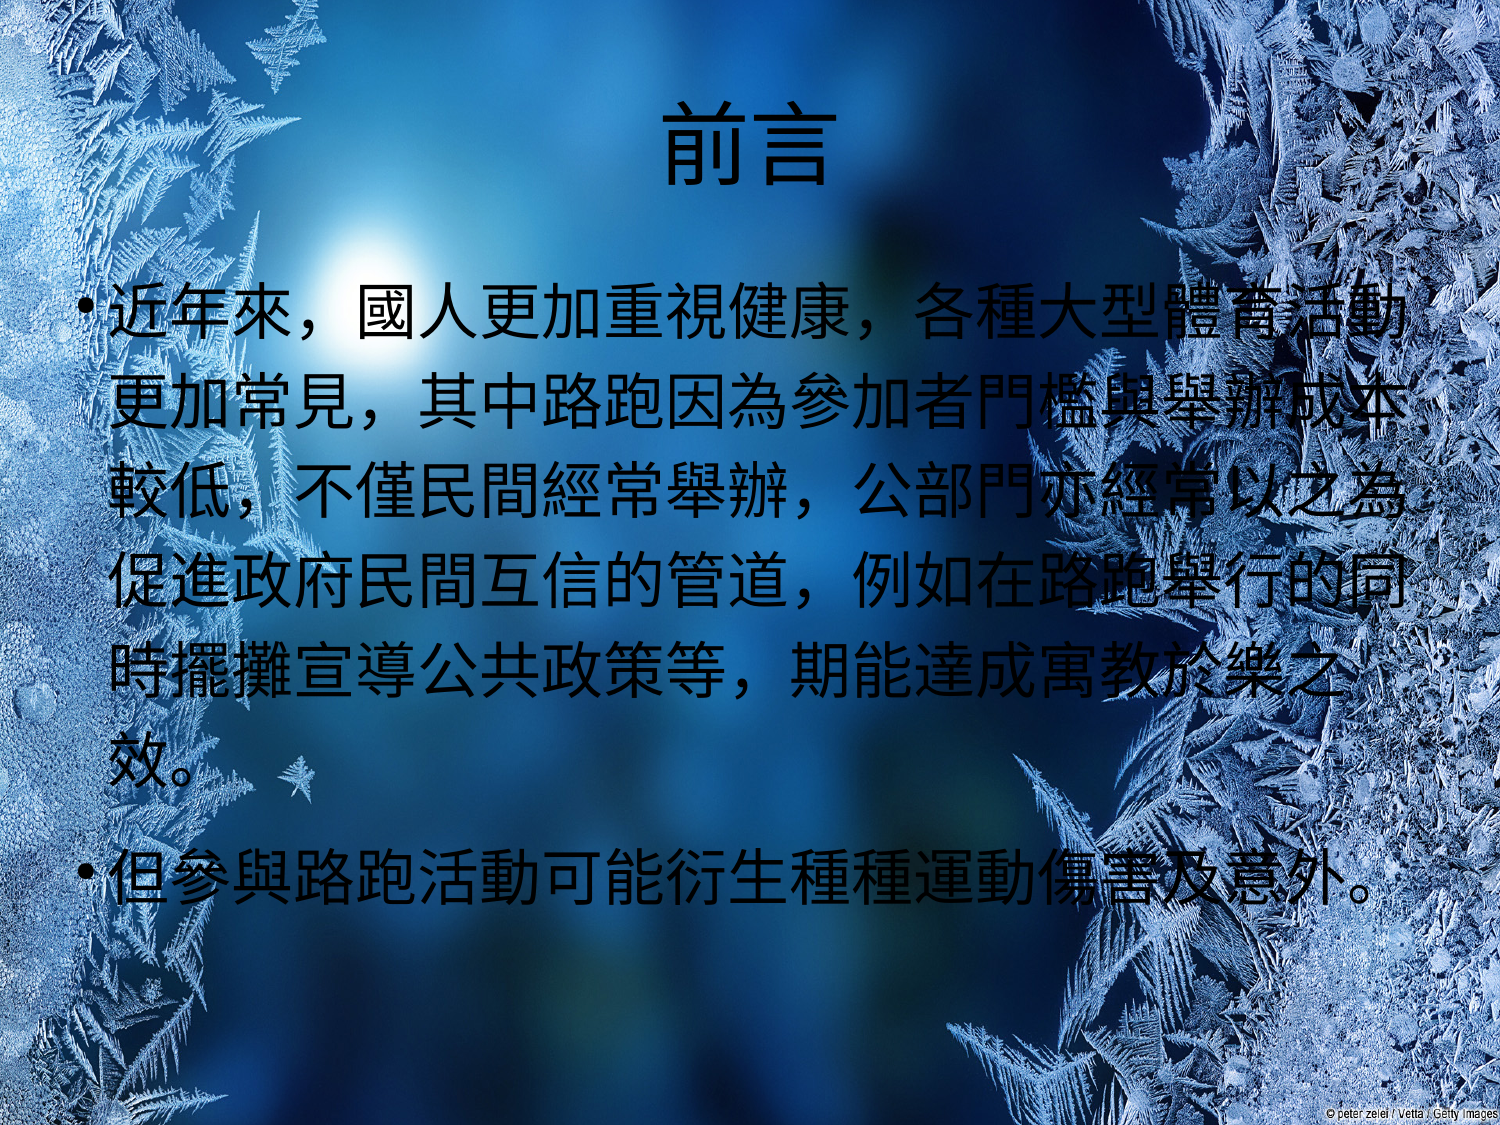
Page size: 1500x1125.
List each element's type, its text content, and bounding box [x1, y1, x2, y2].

picture [0, 0, 1500, 1125]
title 前言 [75, 45, 1425, 233]
list 近年來，國人更加重視健康，各種大型體育活動更加常見，其中路跑因為參加者門檻與舉辦成本較低，不僅民間經常舉辦，公部門亦經常以之為促進政府民間互信的管道，例如在路跑舉行的同時擺攤宣導公共政策等，期能達成寓教於樂之效。 但參與路跑活動可能衍生種種運動傷害及意外。 [75, 262, 1425, 1005]
